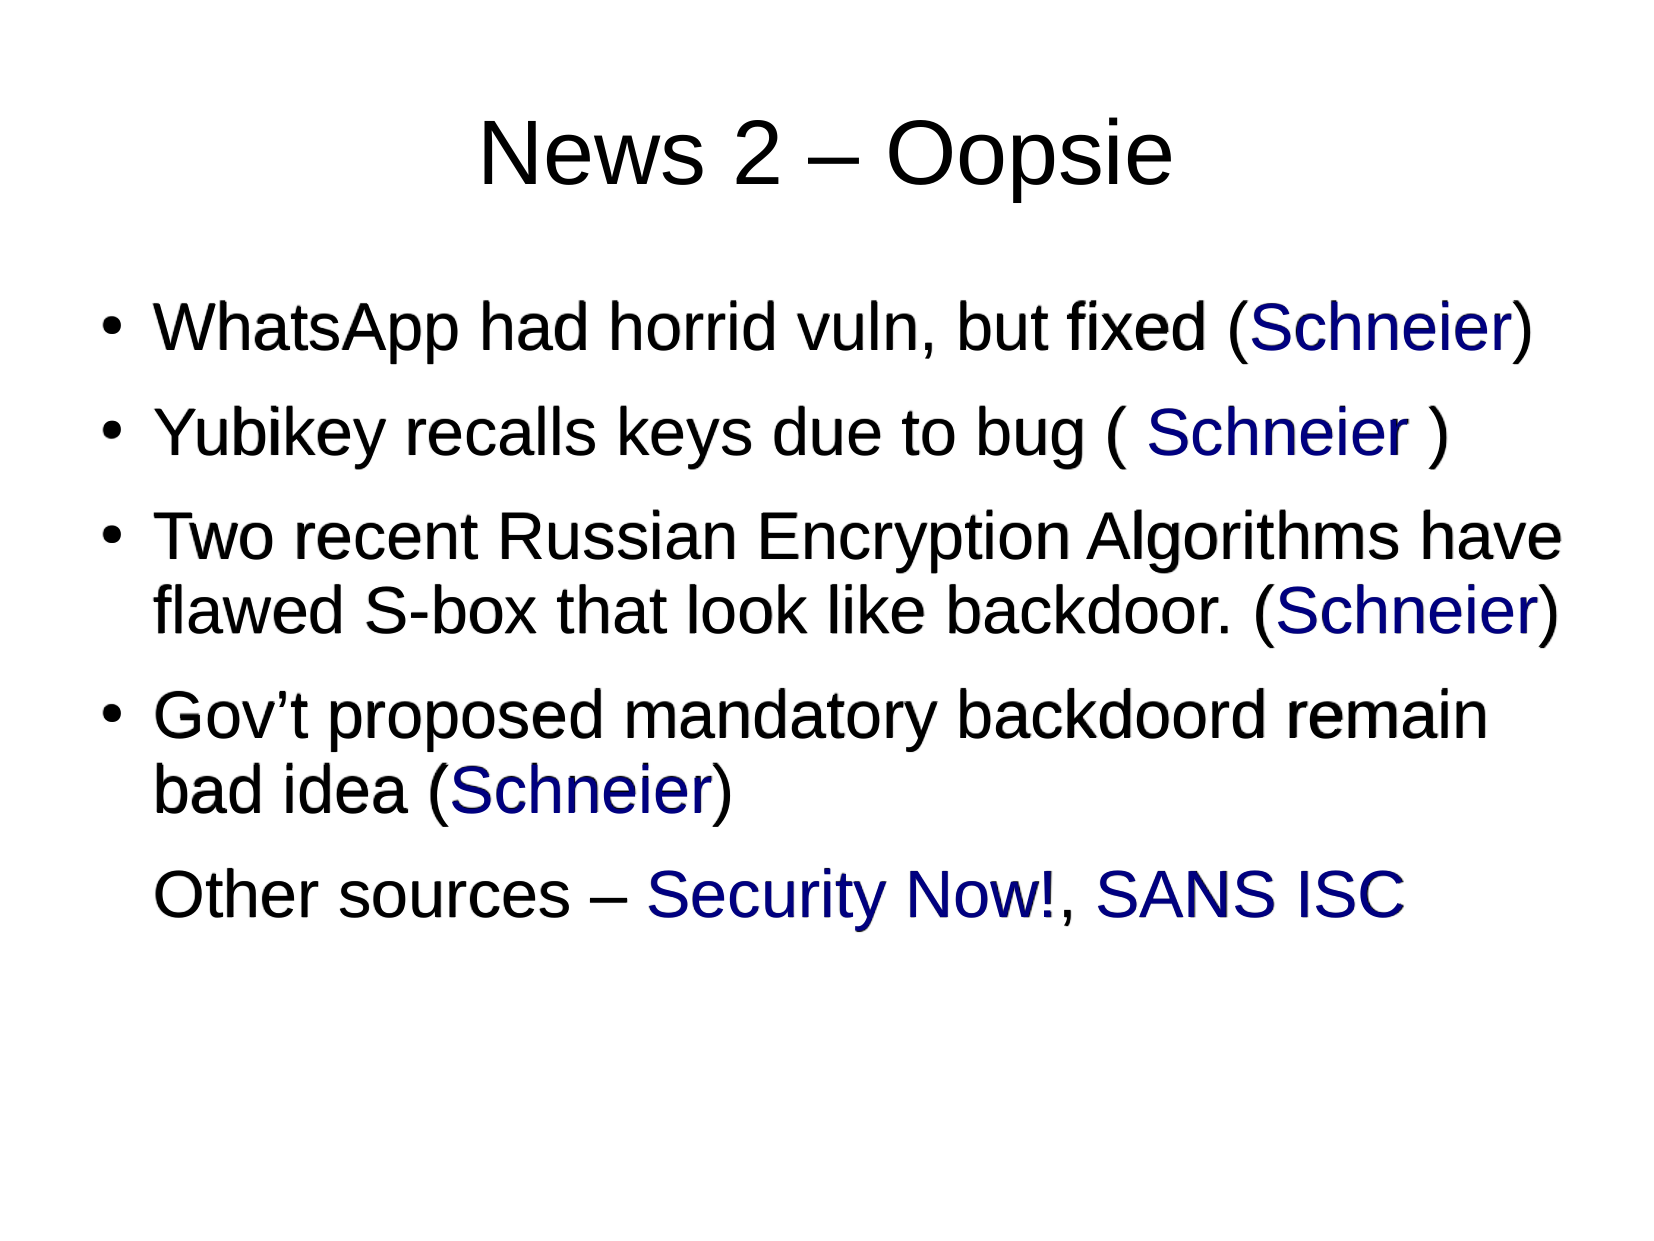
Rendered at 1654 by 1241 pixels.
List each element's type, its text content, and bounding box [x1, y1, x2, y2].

title News 2 – Oopsie [82, 49, 1571, 257]
list WhatsApp had horrid vuln, but fixed (Schneier) Yubikey recalls keys due to bug ( Schneier ) Two recent Russian Encryption Algorithms have flawed S-box that look like backdoor. (Schneier) Gov’t proposed mandatory backdoord remain bad idea (Schneier) Other sources – Security Now!, SANS ISC [82, 290, 1571, 1010]
